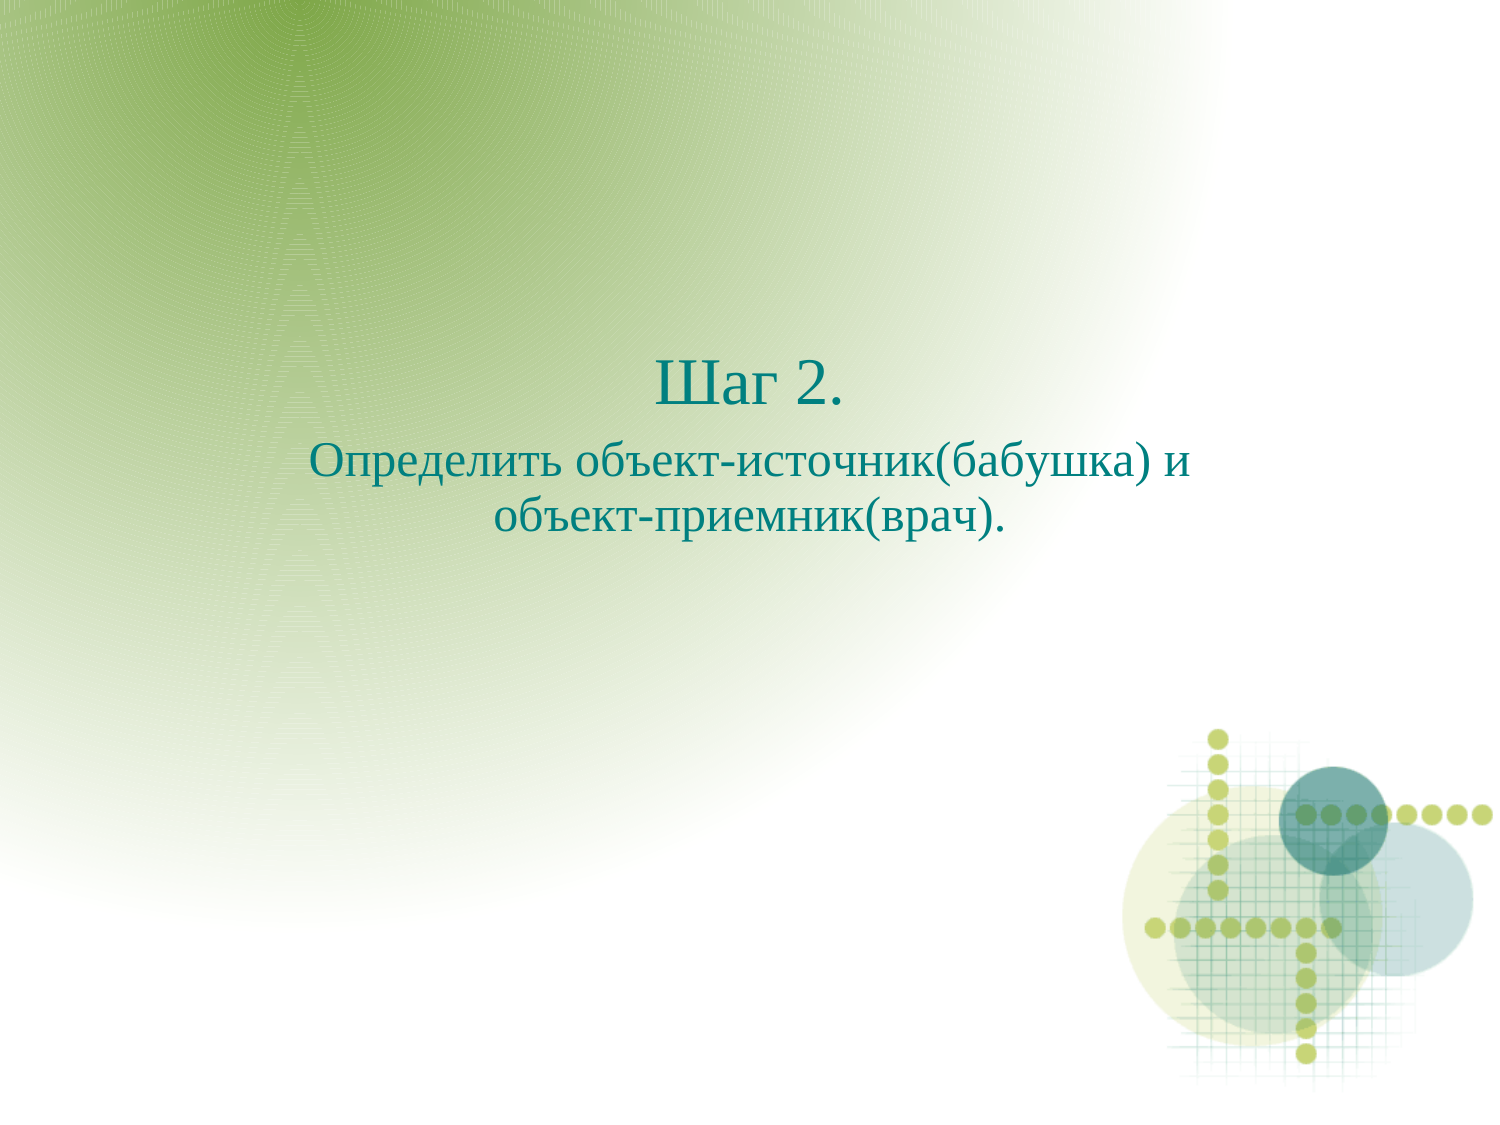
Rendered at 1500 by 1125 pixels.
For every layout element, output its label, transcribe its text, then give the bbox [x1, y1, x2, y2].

picture [1110, 718, 1500, 1098]
title [112, 327, 1388, 563]
subtitle Шаг 2. Определить объект-источник(бабушка) и объект-приемник(врач). [225, 337, 1276, 626]
